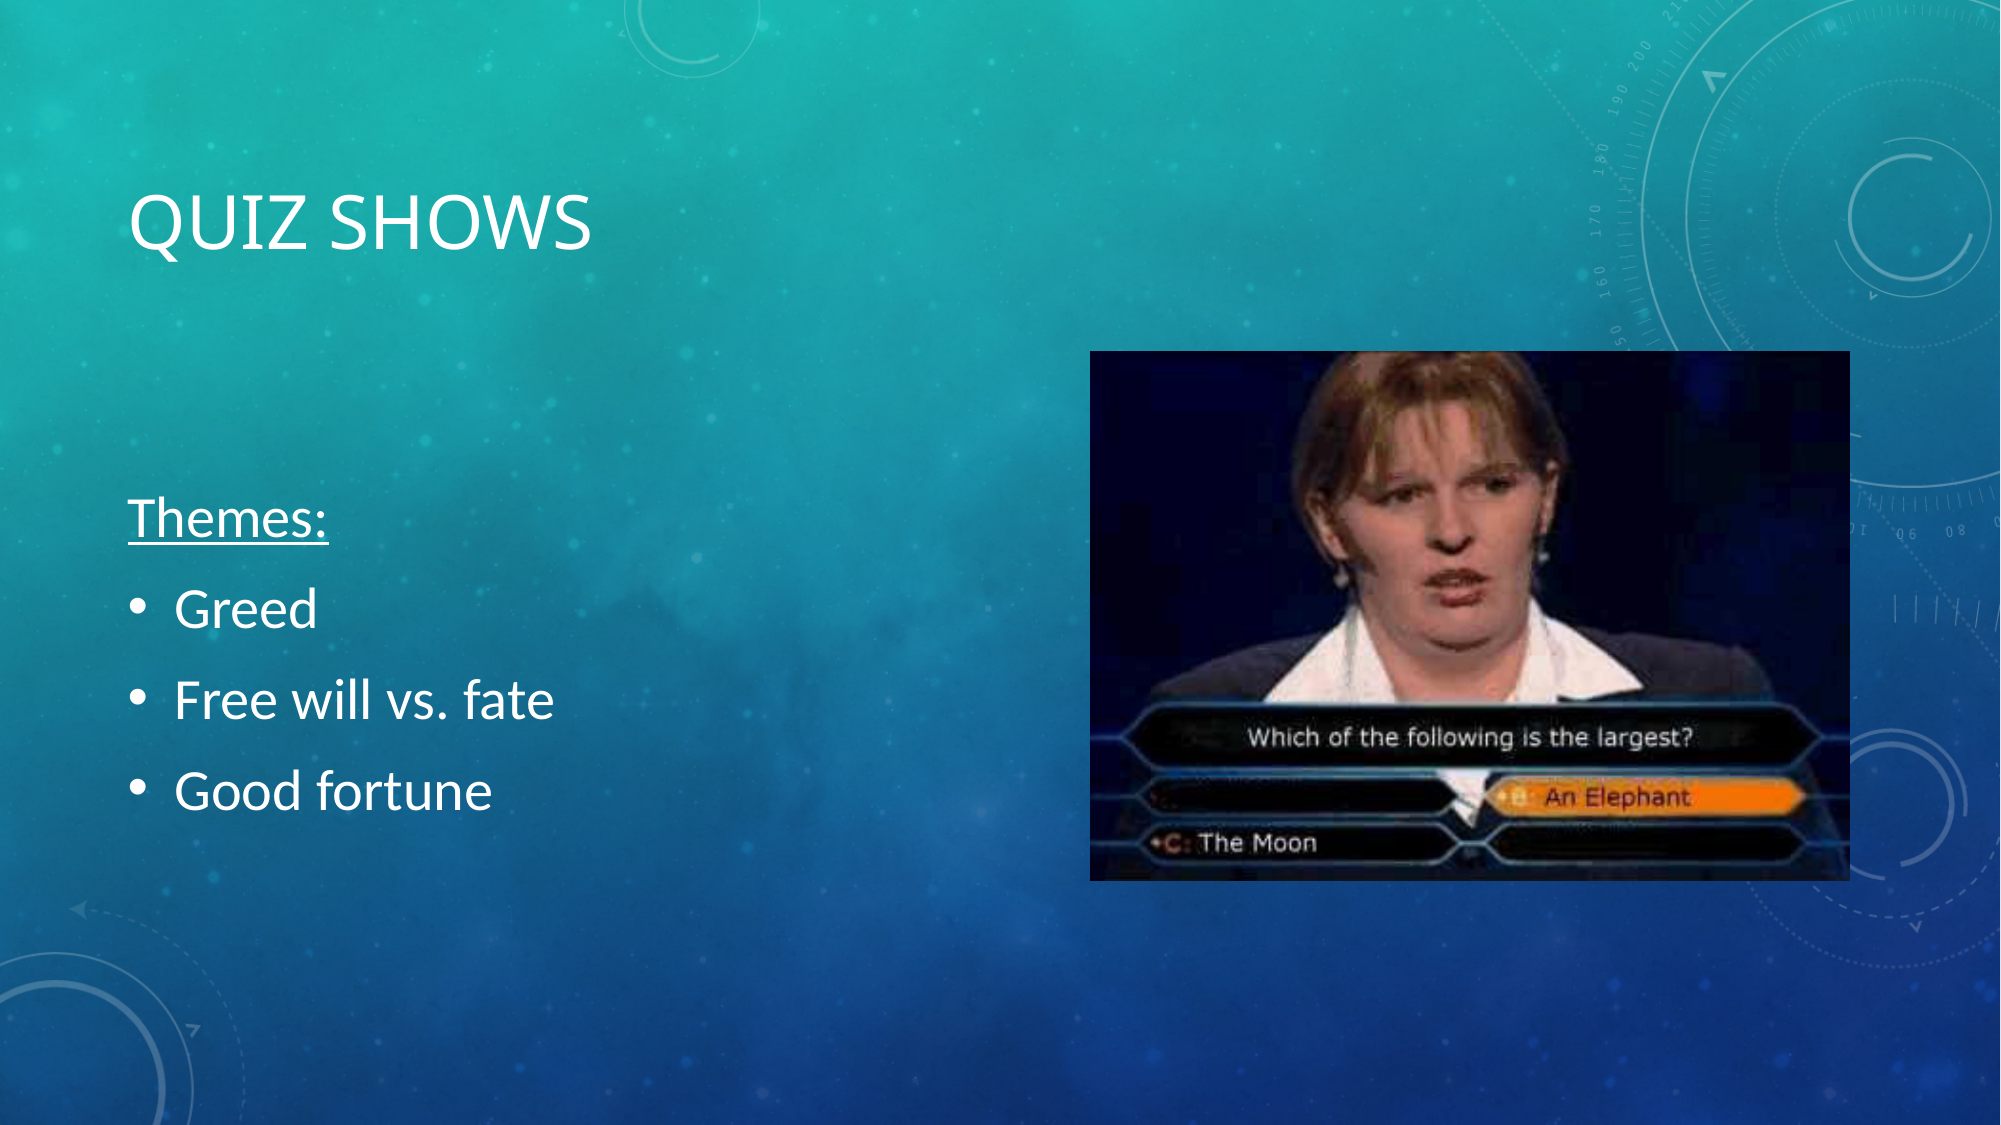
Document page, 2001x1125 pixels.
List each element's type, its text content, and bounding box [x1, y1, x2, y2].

title Quiz shows [112, 99, 1775, 339]
list Themes: Greed Free will vs. fate Good fortune [112, 351, 932, 950]
picture [1090, 351, 1850, 881]
